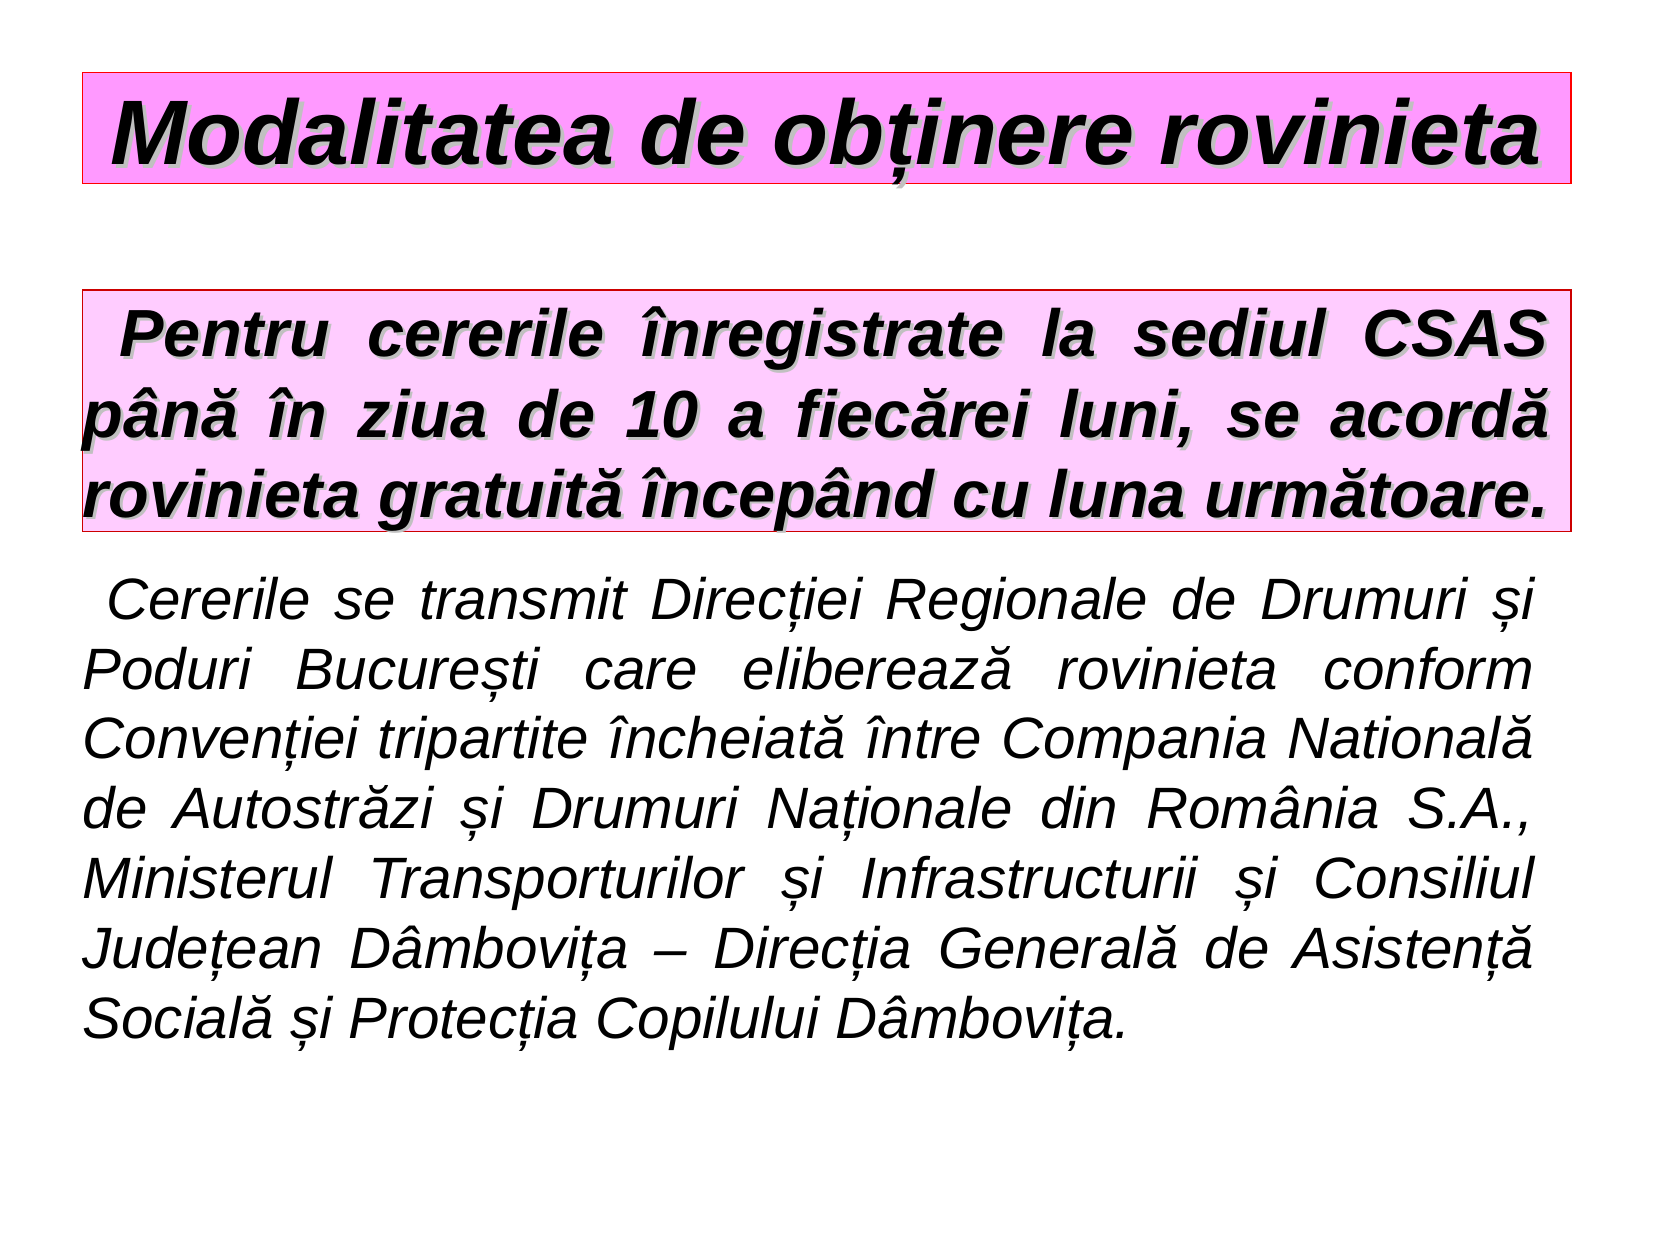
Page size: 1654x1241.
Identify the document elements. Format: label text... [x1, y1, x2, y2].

title Modalitatea de obținere rovinieta [82, 72, 1571, 184]
list Pentru cererile înregistrate la sediul CSAS până în ziua de 10 a fiecărei luni, se acordă rovinieta gratuită începând cu luna următoare. [82, 290, 1571, 532]
list Cererile se transmit Direcției Regionale de Drumuri și Poduri București care eliberează rovinieta conform Convenției tripartite încheiată între Compania Natională de Autostrăzi și Drumuri Naționale din România S.A., Ministerul Transporturilor și Infrastructurii și Consiliul Județean Dâmbovița – Direcția Generală de Asistență Socială și Protecția Copilului Dâmbovița. [82, 561, 1571, 1058]
